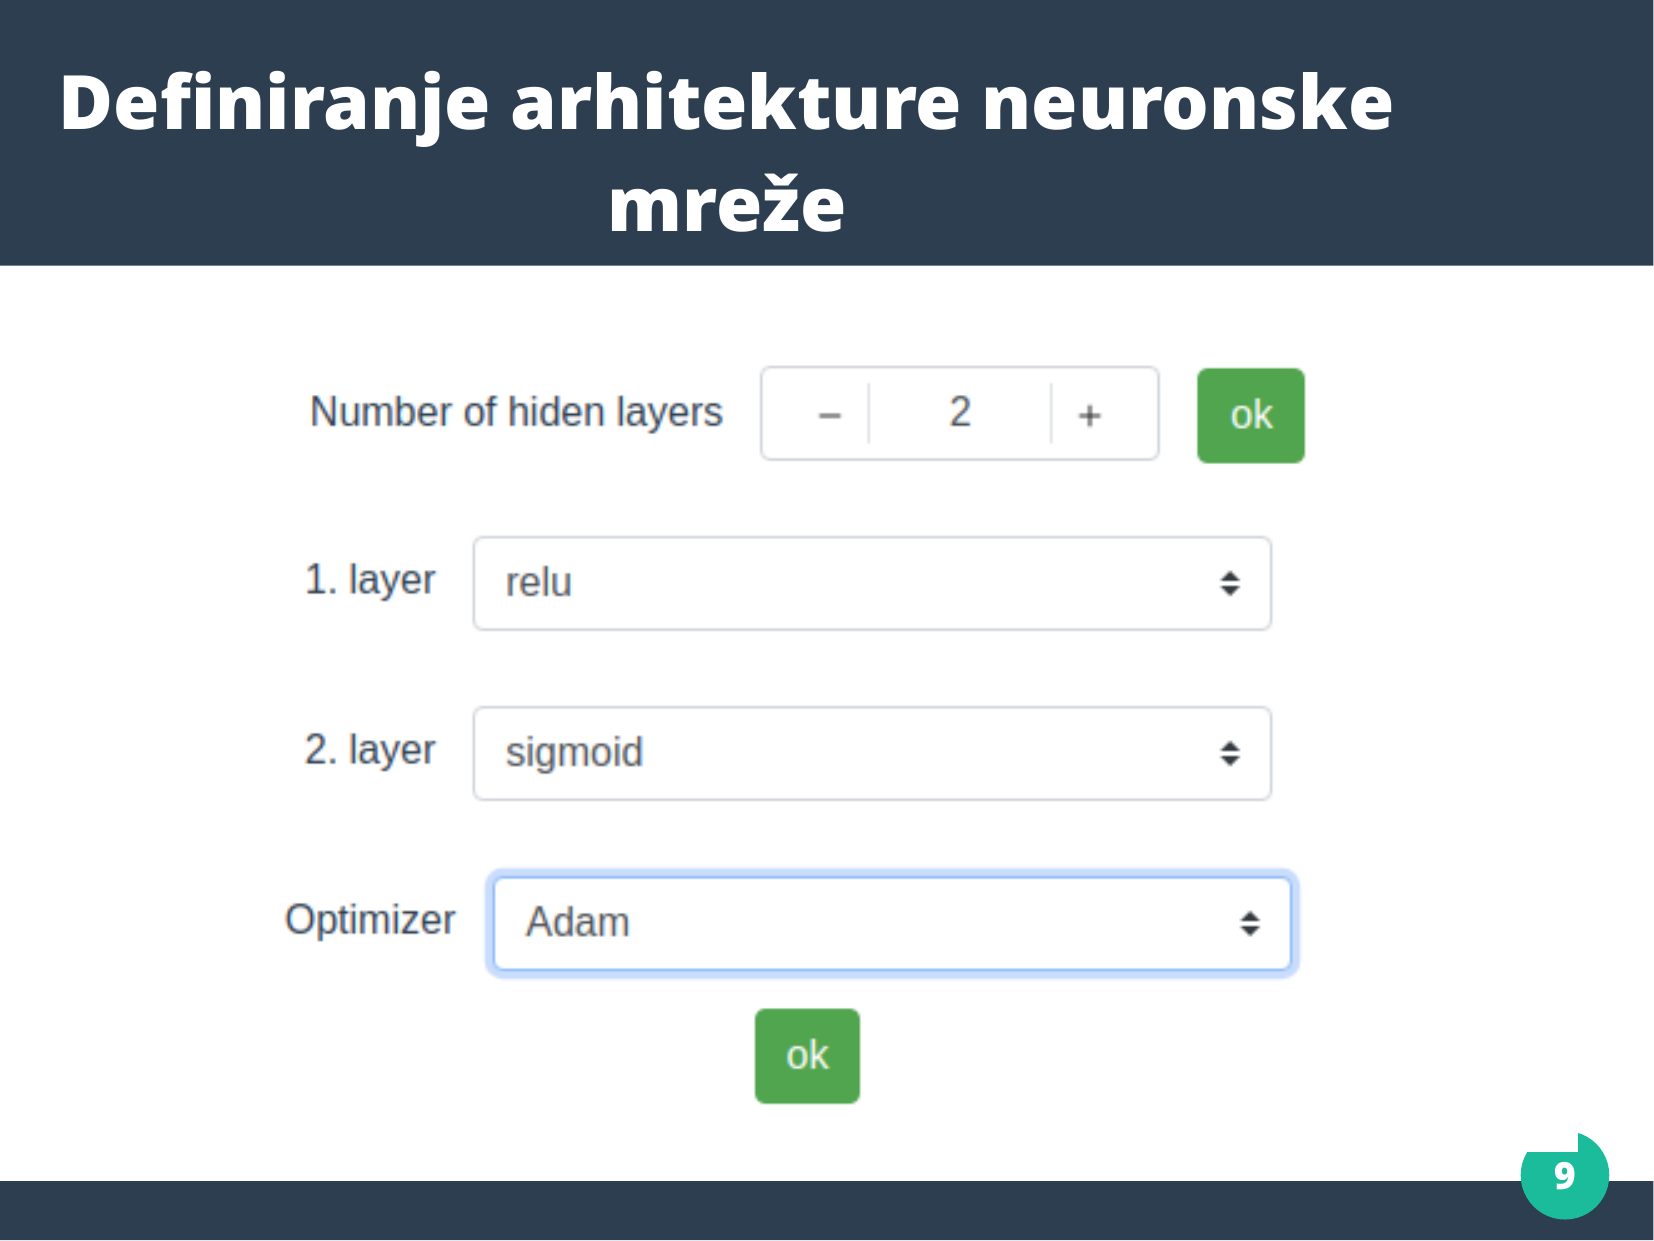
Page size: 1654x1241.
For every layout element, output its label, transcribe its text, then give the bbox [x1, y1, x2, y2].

title Definiranje arhitekture neuronske mreže [59, 49, 1595, 207]
picture [76, 324, 1578, 1152]
